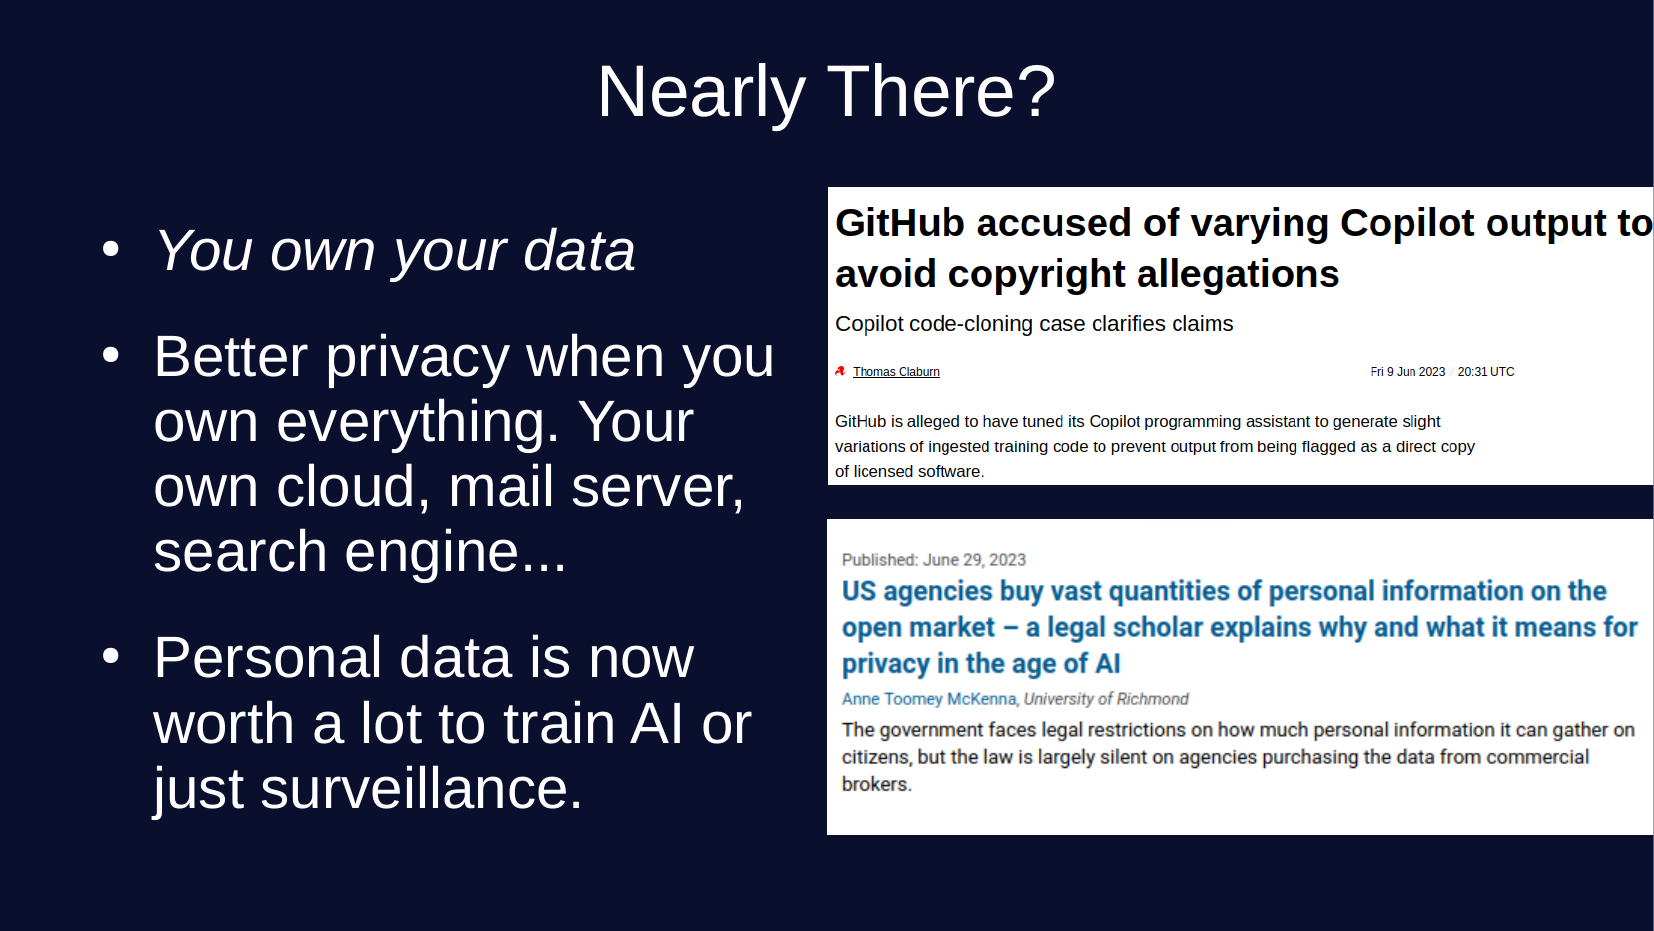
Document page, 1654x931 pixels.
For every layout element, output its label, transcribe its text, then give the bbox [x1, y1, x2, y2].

list You own your data Better privacy when you own everything. Your own cloud, mail server, search engine... Personal data is now worth a lot to train AI or just surveillance. [82, 217, 793, 875]
title Nearly There? [82, 13, 1571, 169]
picture [0, 0, 1654, 931]
